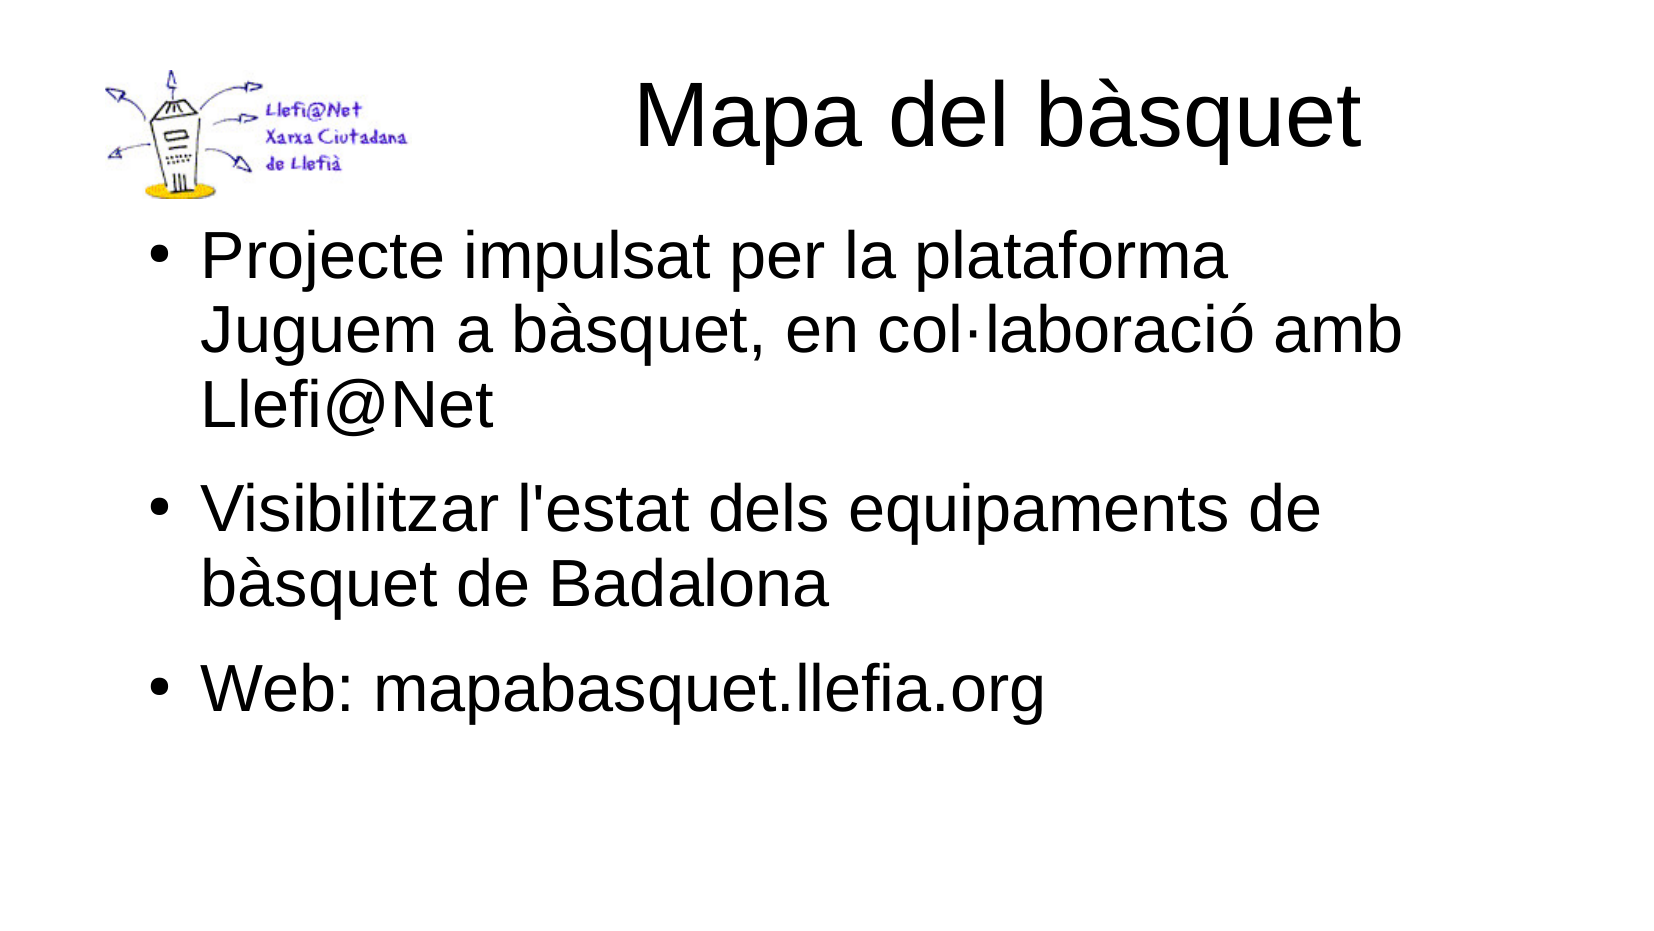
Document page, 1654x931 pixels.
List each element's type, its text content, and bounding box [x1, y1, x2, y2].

list Projecte impulsat per la plataforma Juguem a bàsquet, en col·laboració amb Llefi@Net Visibilitzar l'estat dels equipaments de bàsquet de Badalona Web: mapabasquet.llefia.org [129, 217, 1472, 758]
picture [105, 70, 412, 199]
title Mapa del bàsquet [425, 37, 1571, 193]
